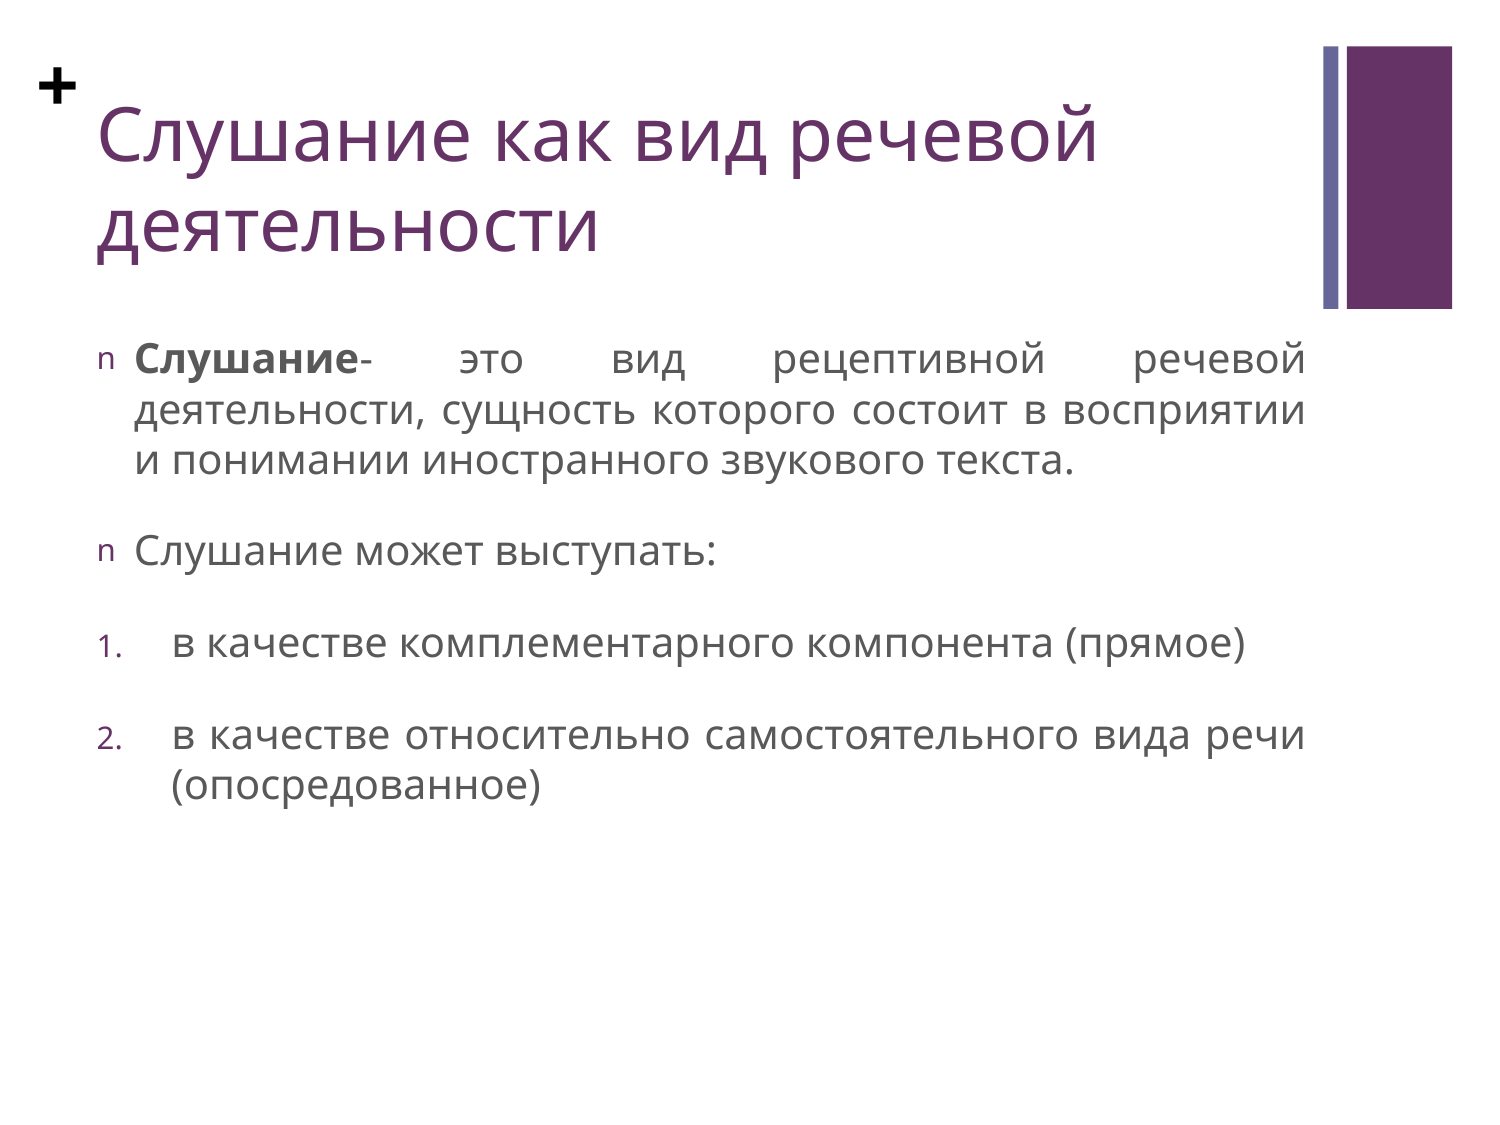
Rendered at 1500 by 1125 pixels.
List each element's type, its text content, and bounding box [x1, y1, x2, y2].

list Слушание- это вид рецептивной речевой деятельности, сущность которого состоит в восприятии и понимании иностранного звукового текста. Слушание может выступать: в качестве комплементарного компонента (прямое) в качестве относительно самостоятельного вида речи (опосредованное) [81, 324, 1322, 1005]
title Слушание как вид речевой деятельности [81, 79, 1322, 263]
